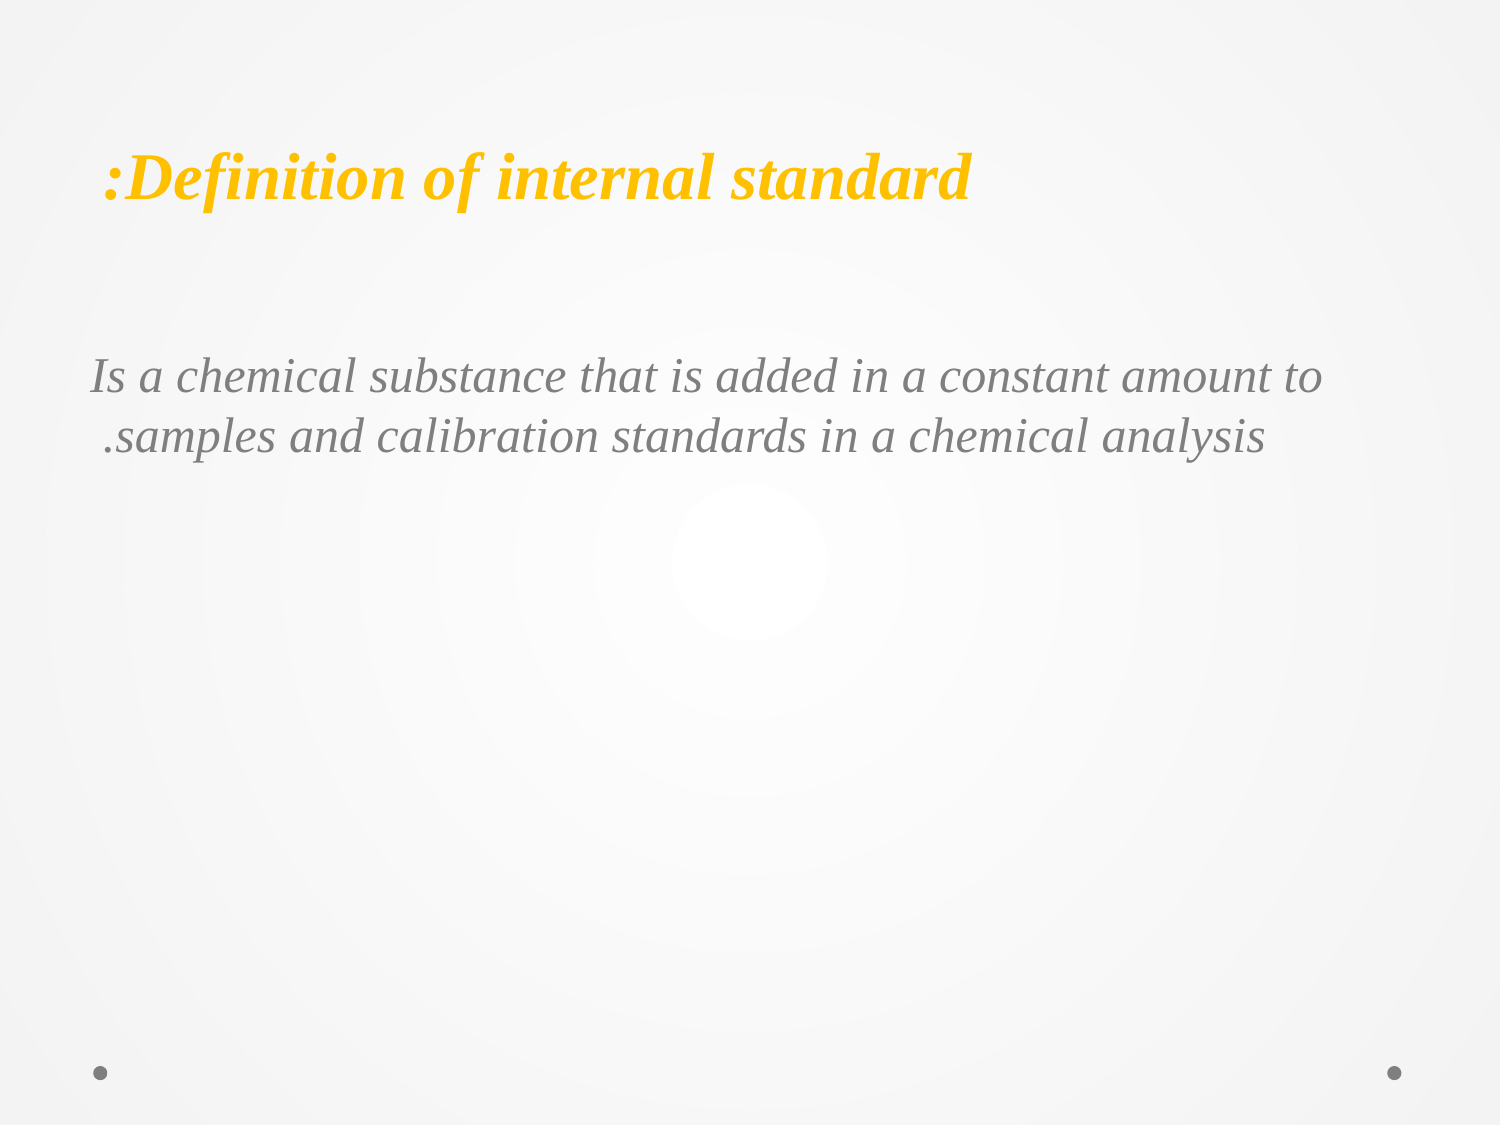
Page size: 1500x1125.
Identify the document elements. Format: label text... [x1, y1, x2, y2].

list Is a chemical substance that is added in a constant amount to samples and calibration standards in a chemical analysis. [75, 262, 1426, 1005]
text_box Definition of internal standard: [88, 125, 1199, 222]
